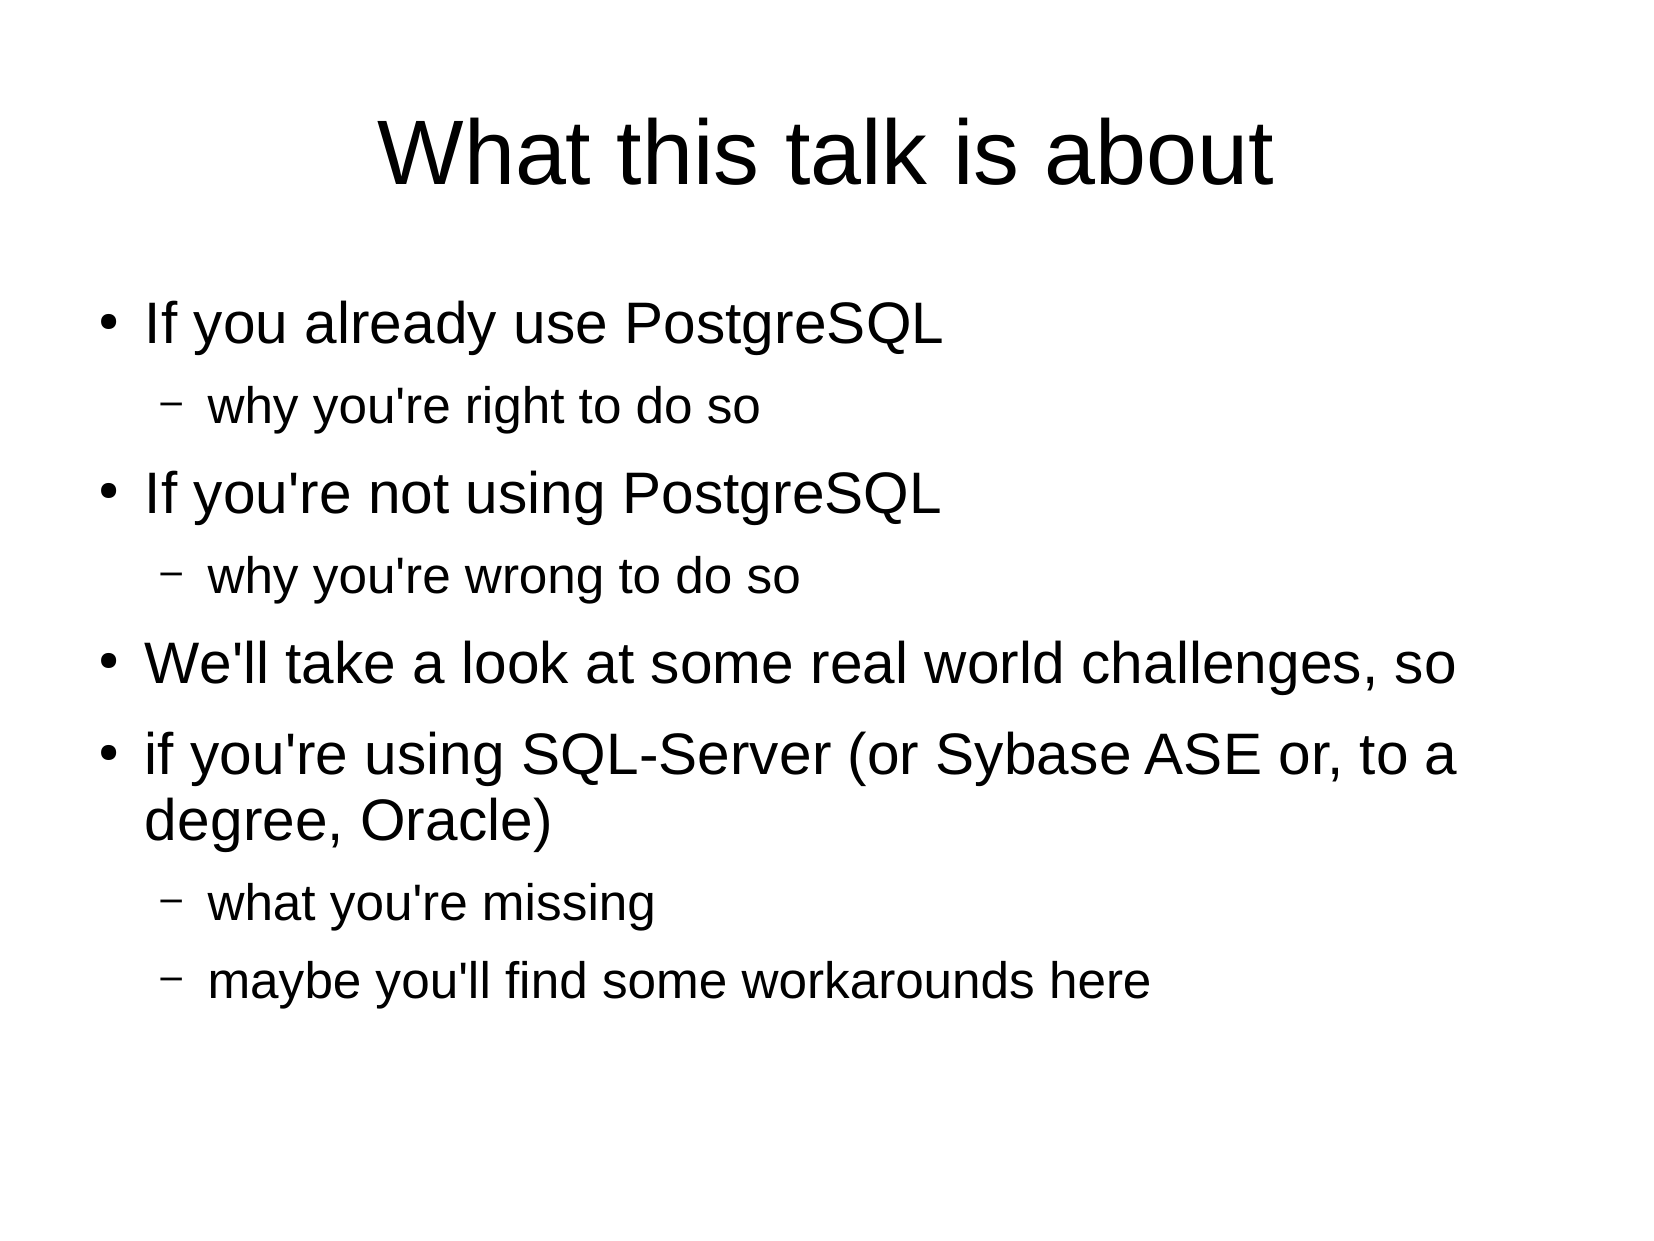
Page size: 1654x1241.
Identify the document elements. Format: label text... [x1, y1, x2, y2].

list If you already use PostgreSQL why you're right to do so If you're not using PostgreSQL why you're wrong to do so We'll take a look at some real world challenges, so if you're using SQL-Server (or Sybase ASE or, to a degree, Oracle) what you're missing maybe you'll find some workarounds here [82, 290, 1571, 1010]
title What this talk is about [82, 49, 1571, 257]
